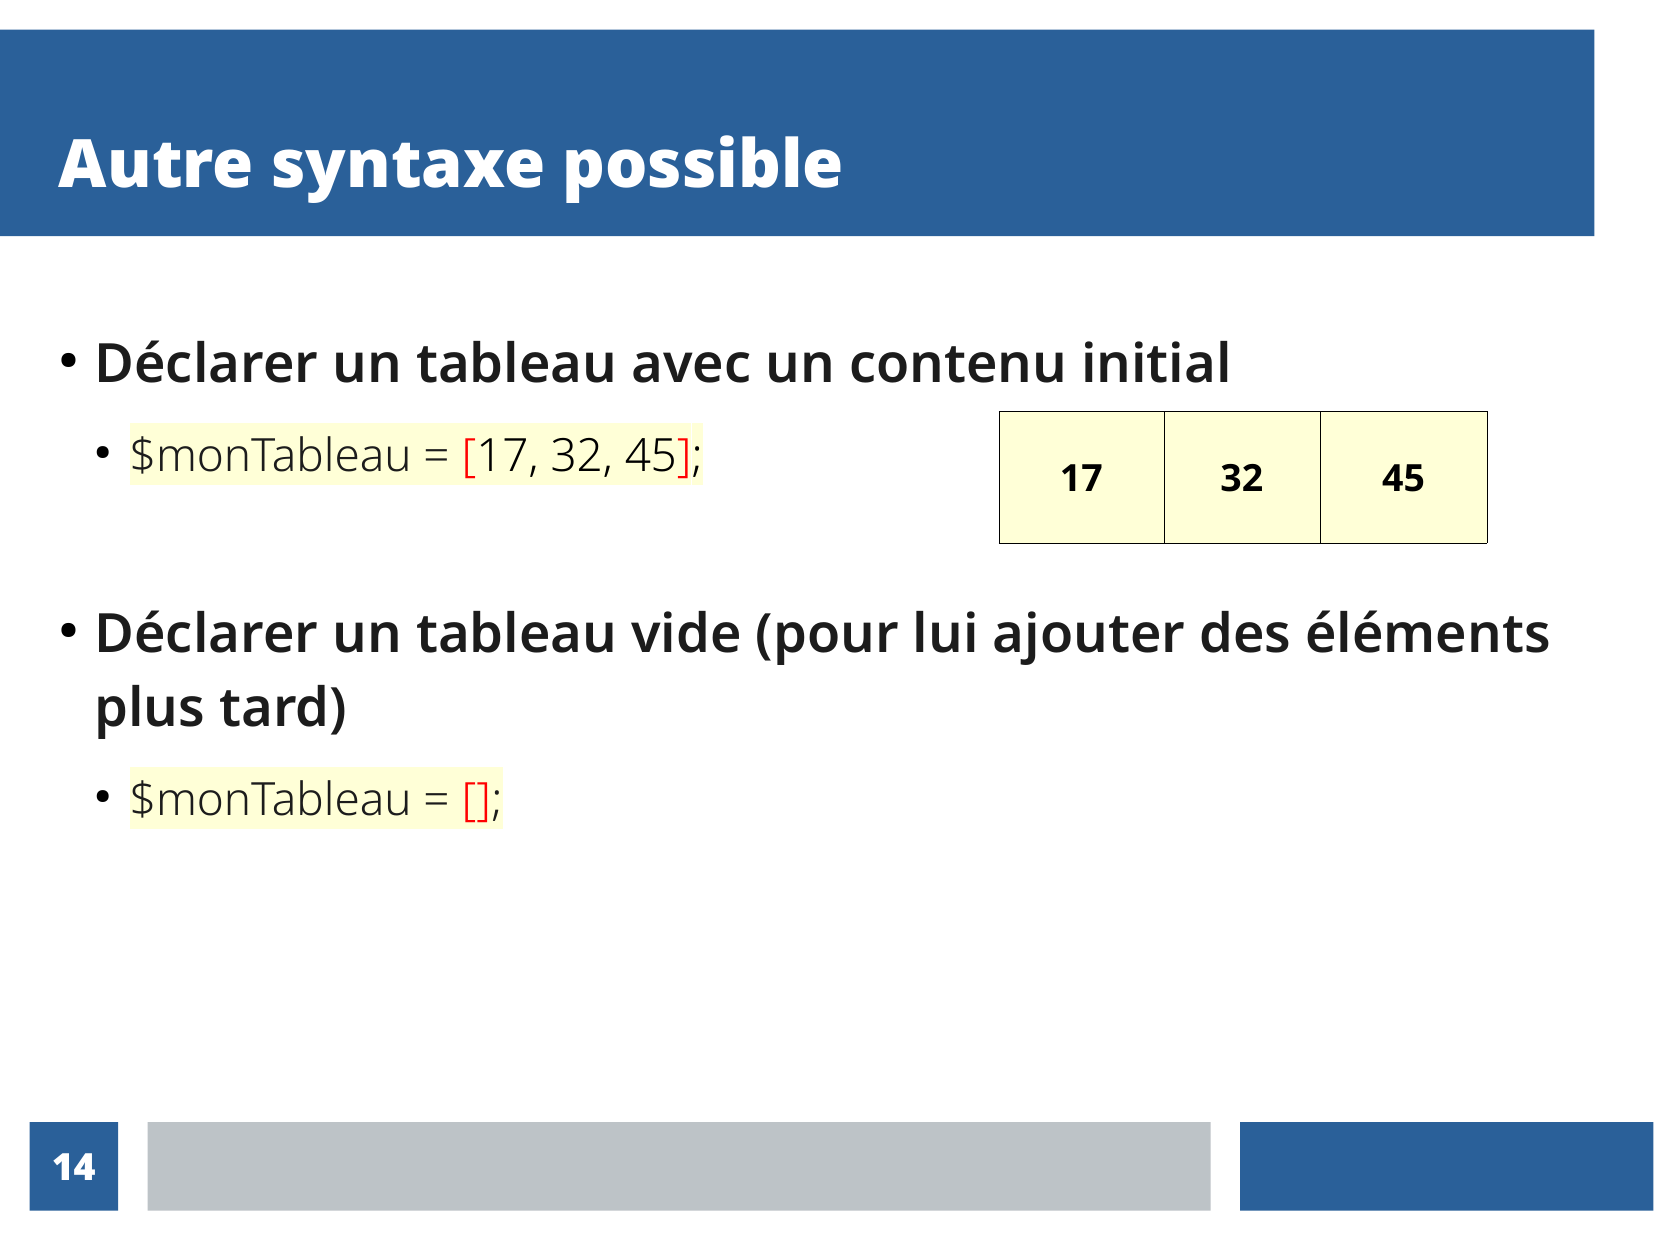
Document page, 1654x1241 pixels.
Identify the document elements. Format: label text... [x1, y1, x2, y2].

list Déclarer un tableau avec un contenu initial $monTableau = [17, 32, 45]; Déclarer un tableau vide (pour lui ajouter des éléments plus tard) $monTableau = []; [59, 324, 1565, 1093]
table_header 17 [1000, 412, 1164, 543]
table_header 32 [1165, 412, 1320, 543]
table_header 45 [1321, 412, 1487, 543]
title Autre syntaxe possible [59, 59, 1595, 207]
